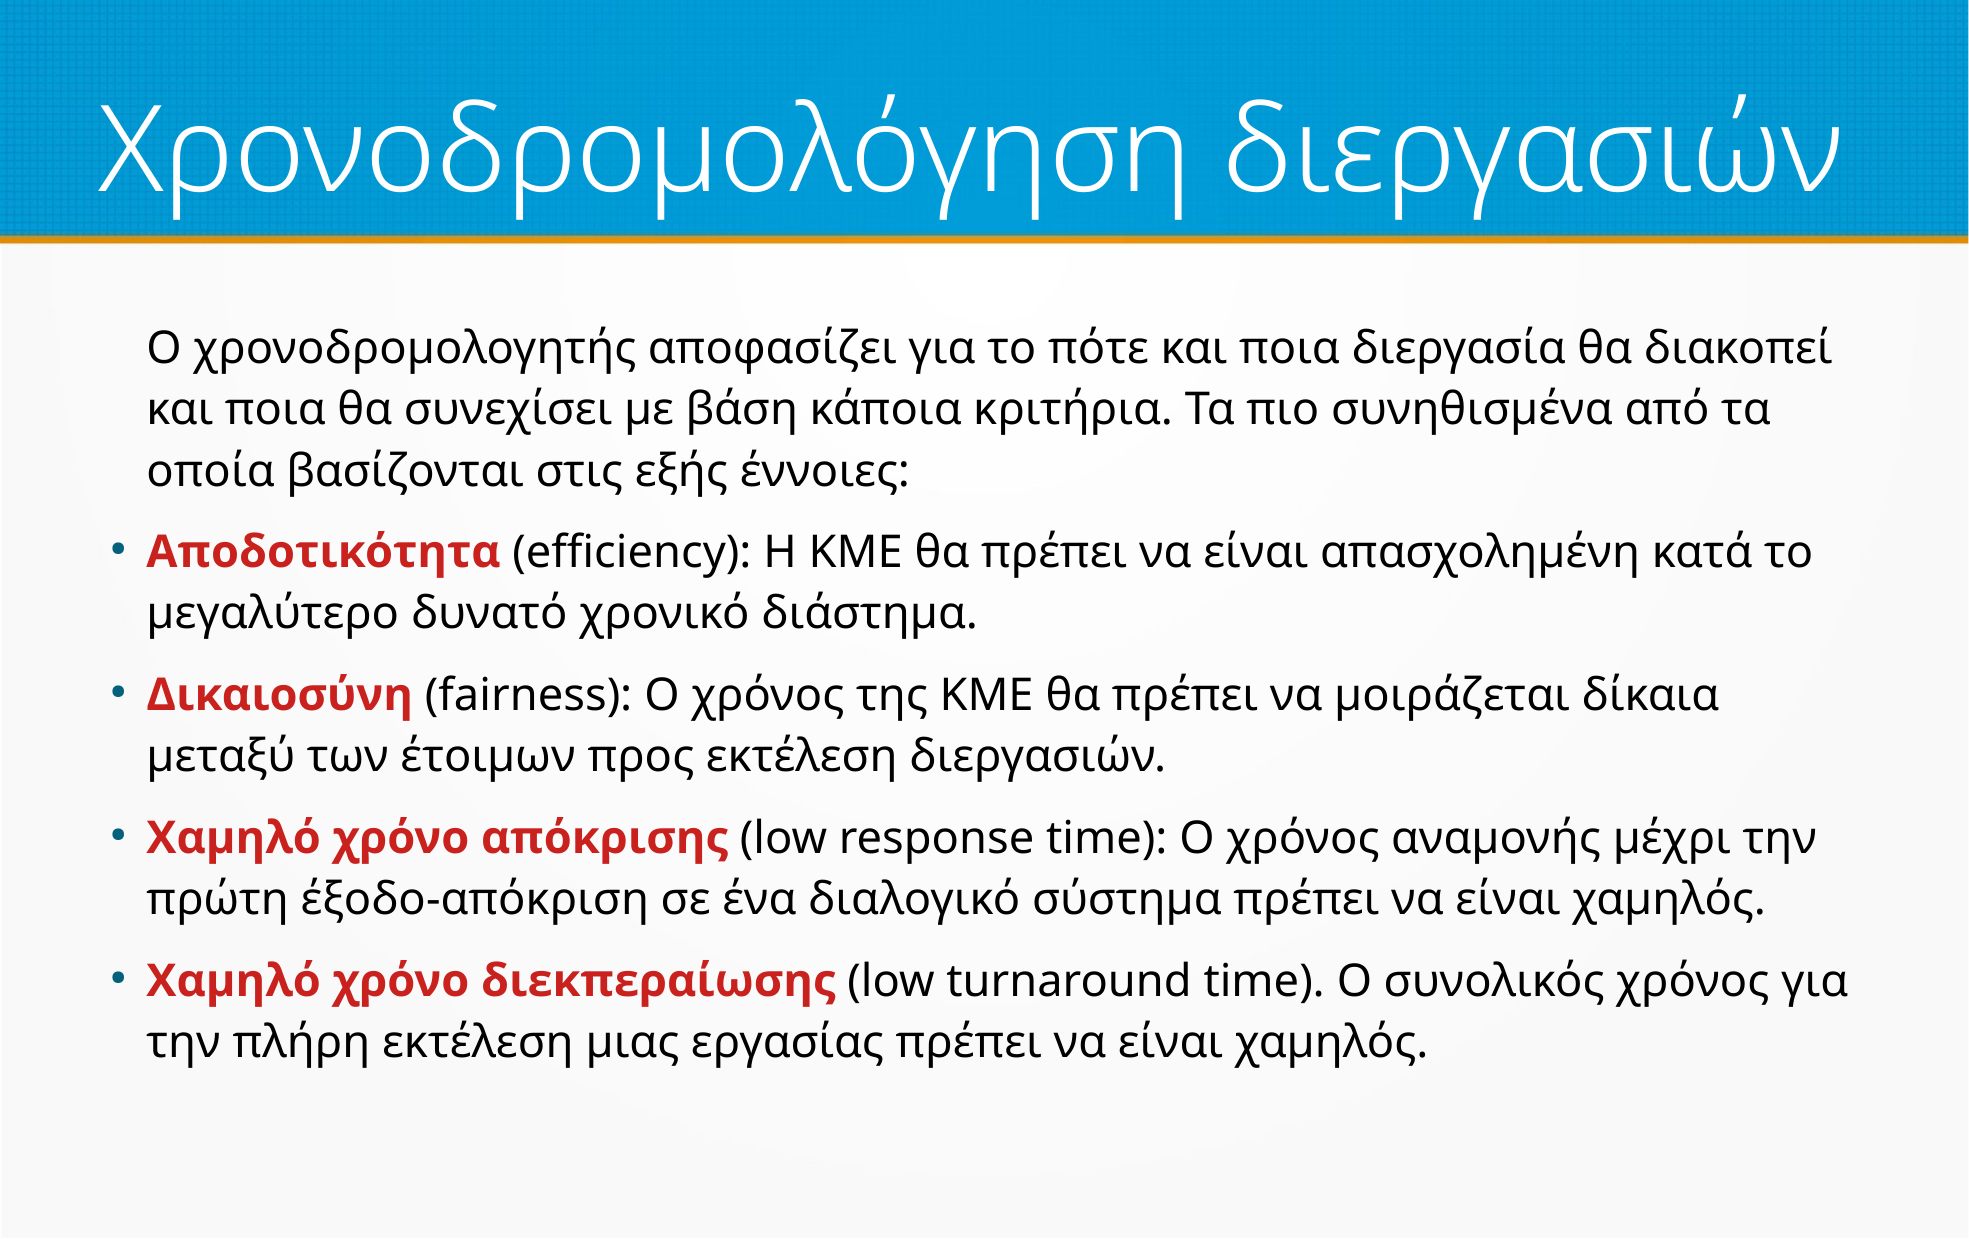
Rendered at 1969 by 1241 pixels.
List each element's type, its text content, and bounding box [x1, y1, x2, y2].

list Ο χρονοδρομολογητής αποφασίζει για το πότε και ποια διεργασία θα διακοπεί και ποια θα συνεχίσει με βάση κάποια κριτήρια. Τα πιο συνηθισμένα από τα οποία βασίζονται στις εξής έννοιες: Αποδοτικότητα (efficiency): Η ΚΜΕ θα πρέπει να είναι απασχολημένη κατά το μεγαλύτερο δυνατό χρονικό διάστημα. Δικαιοσύνη (fairness): Ο χρόνος της ΚΜΕ θα πρέπει να μοιράζεται δίκαια μεταξύ των έτοιμων προς εκτέλεση διεργασιών. Χαμηλό χρόνο απόκρισης (low response time): Ο χρόνος αναμονής μέχρι την πρώτη έξοδο-απόκριση σε ένα διαλογικό σύστημα πρέπει να είναι χαμηλός. Χαμηλό χρόνο διεκπεραίωσης (low turnaround time). Ο συνολικός χρόνος για την πλήρη εκτέλεση μιας εργασίας πρέπει να είναι χαμηλός. [98, 315, 1861, 1081]
title Χρονοδρομολόγηση διεργασιών [98, 19, 1870, 227]
picture [0, 233, 1969, 1241]
